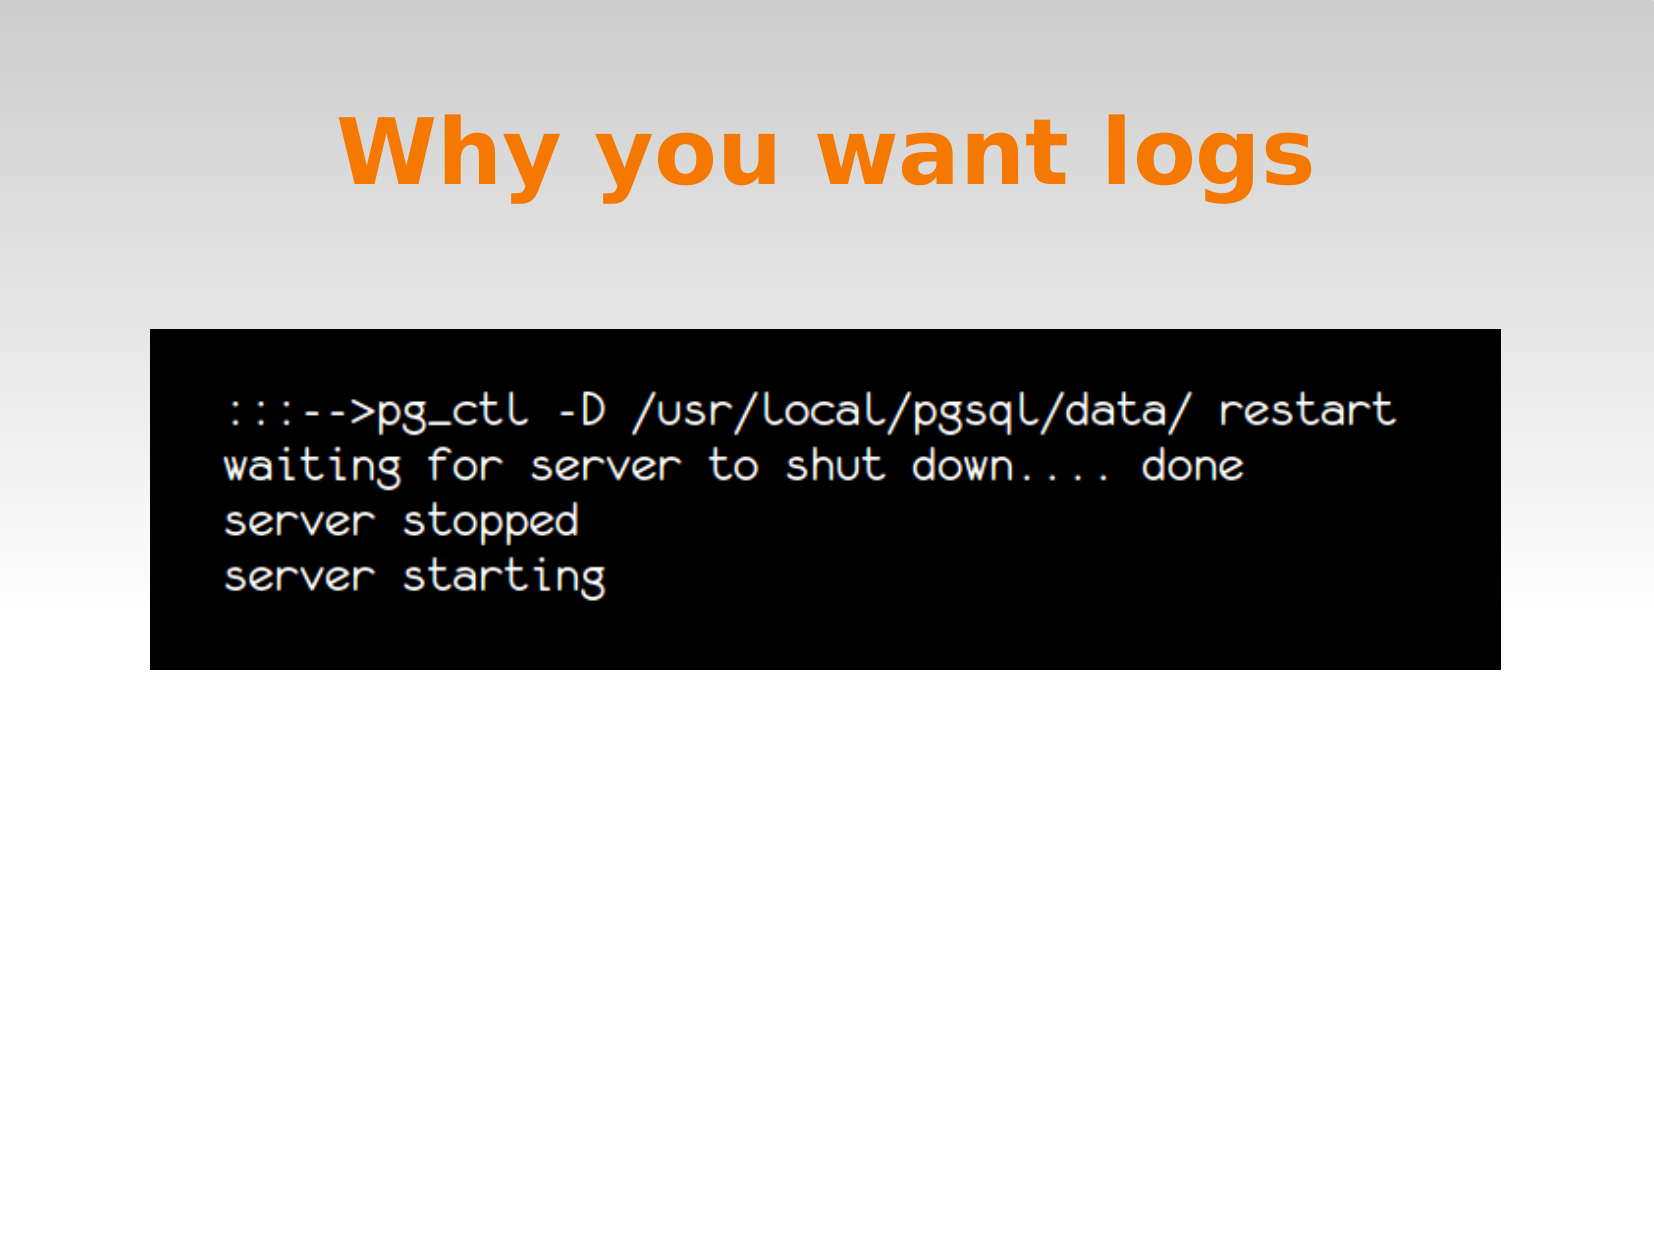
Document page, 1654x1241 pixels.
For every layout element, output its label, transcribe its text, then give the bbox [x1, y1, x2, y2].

picture [150, 329, 1501, 670]
title Why you want logs [82, 49, 1571, 257]
